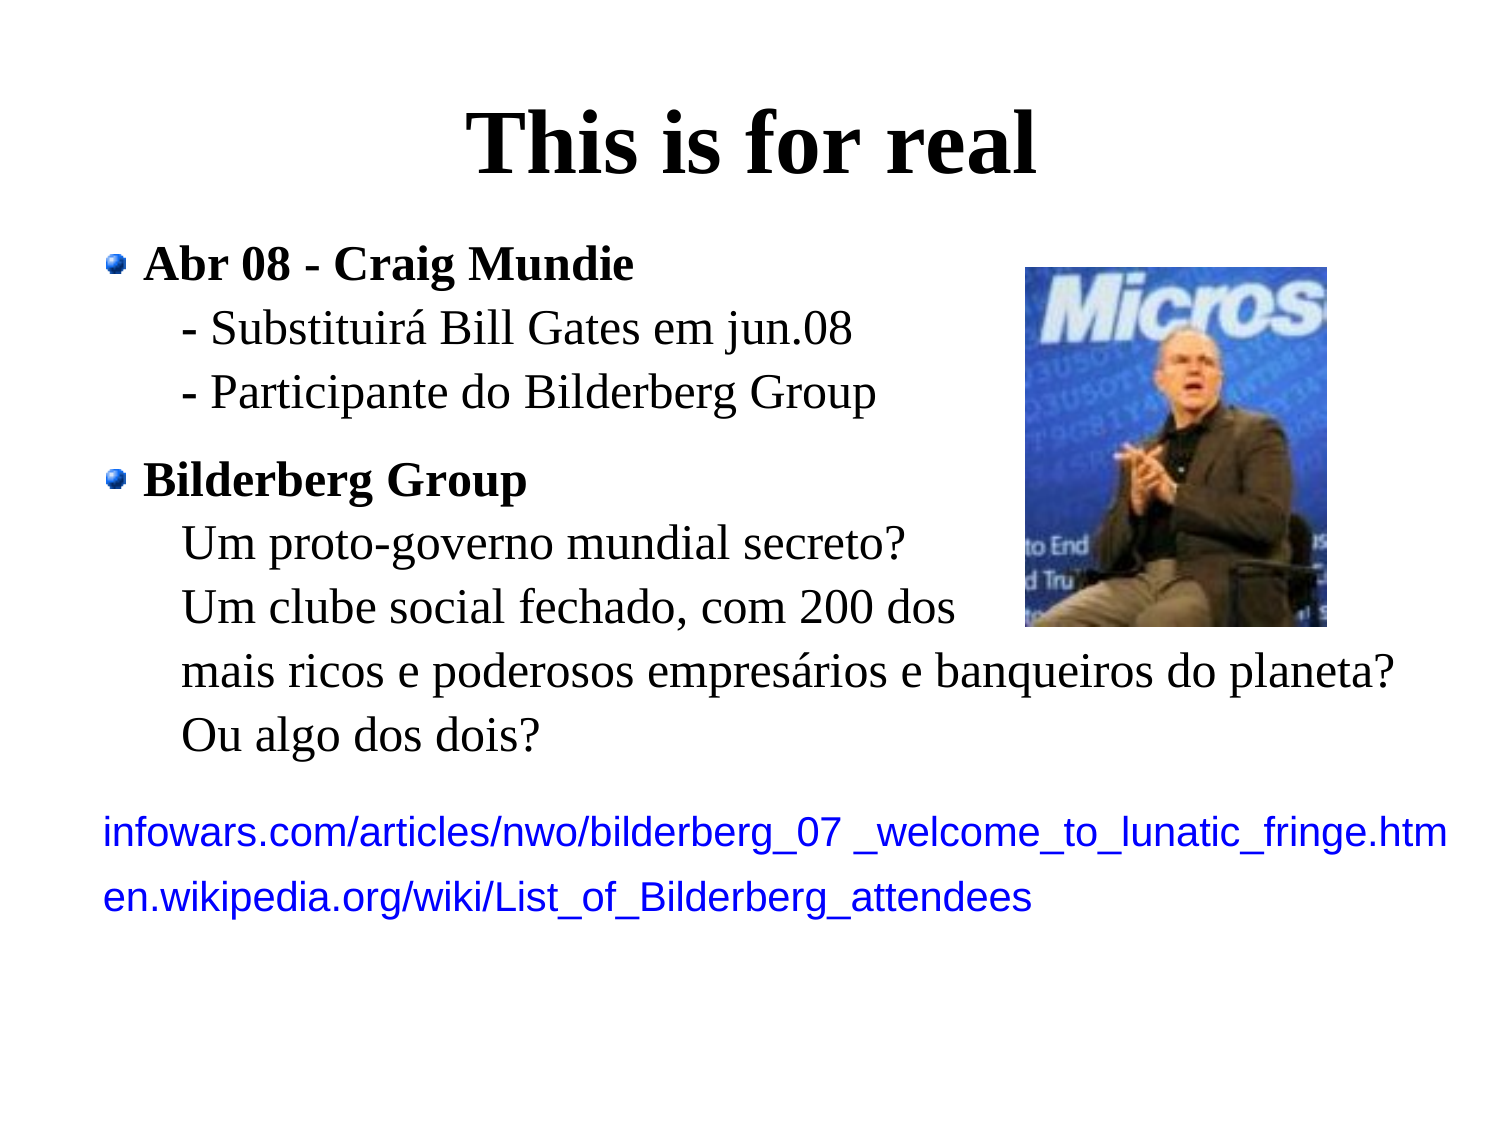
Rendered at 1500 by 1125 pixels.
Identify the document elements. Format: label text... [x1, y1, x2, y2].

title This is for real [87, 62, 1416, 220]
text_box infowars.com/articles/nwo/bilderberg_07 _welcome_to_lunatic_fringe.htm en.wikipedia.org/wiki/List_of_Bilderberg_attendees [102, 809, 1448, 967]
picture [1025, 267, 1327, 627]
text_box Abr 08 - Craig Mundie - Substituirá Bill Gates em jun.08 - Participante do Bilderberg Group Bilderberg Group Um proto-governo mundial secreto? Um clube social fechado, com 200 dos mais ricos e poderosos empresários e banqueiros do planeta? Ou algo dos dois? [77, 220, 1421, 848]
